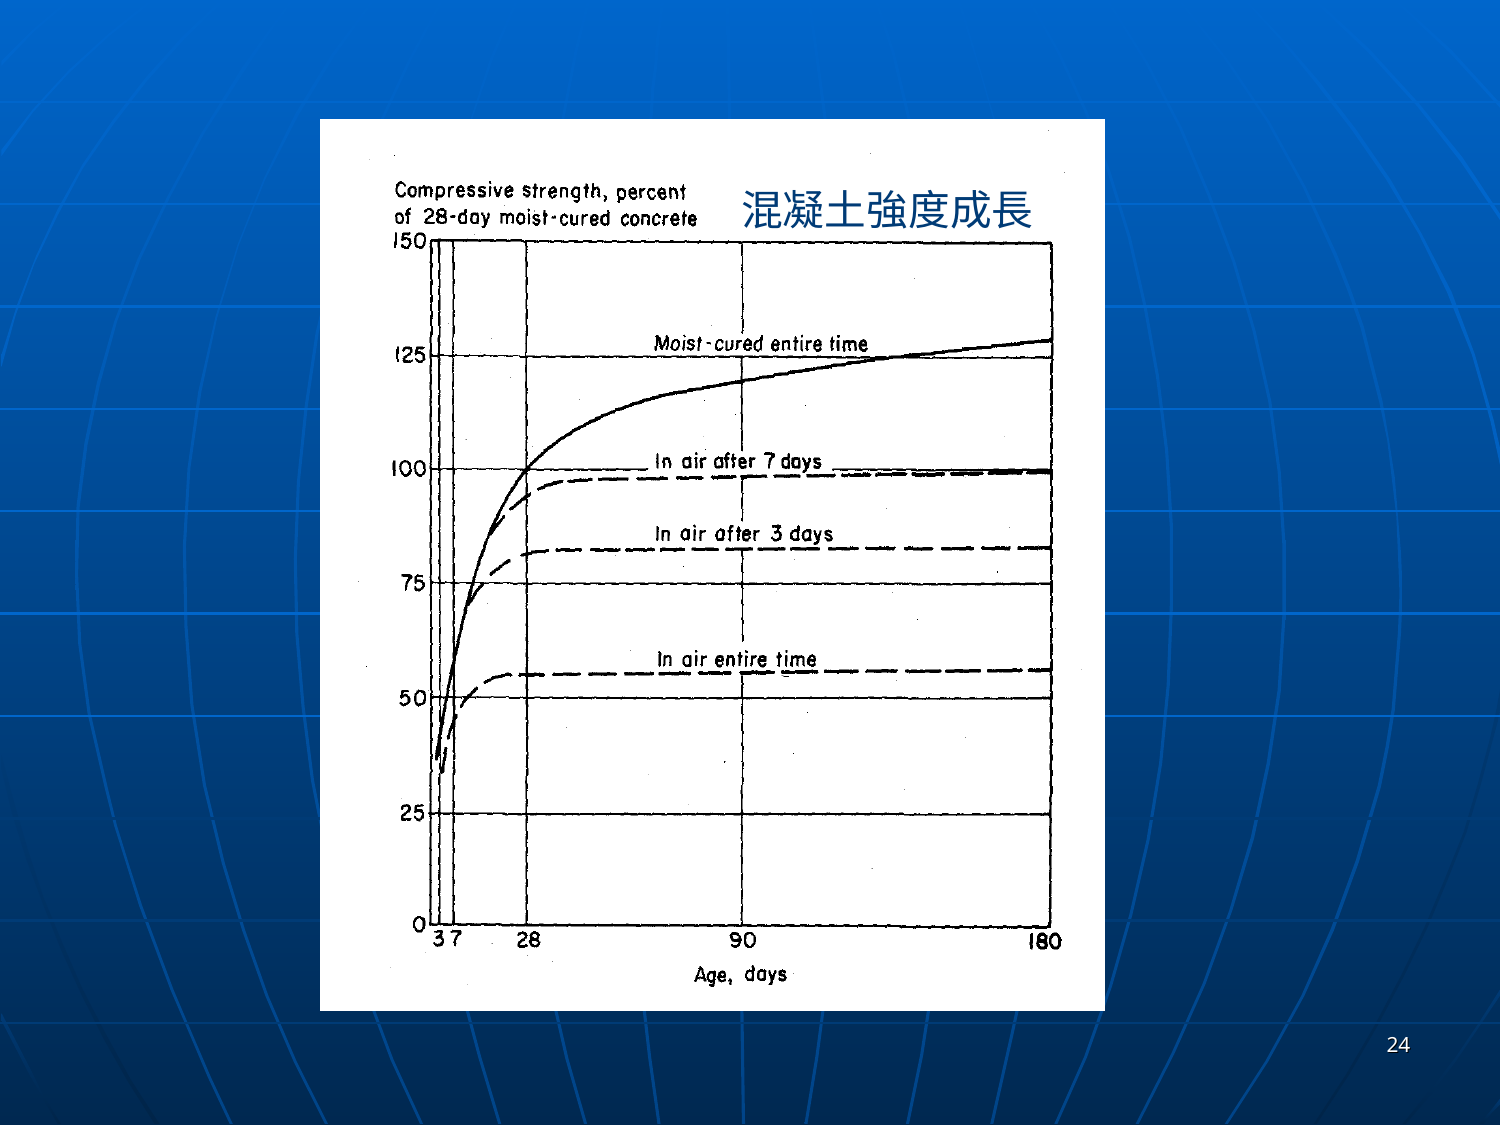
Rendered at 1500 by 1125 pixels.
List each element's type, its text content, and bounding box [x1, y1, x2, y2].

picture [320, 119, 1105, 1011]
text_box <編號> [1074, 1024, 1426, 1100]
text_box 混凝土強度成長 [726, 175, 1049, 242]
